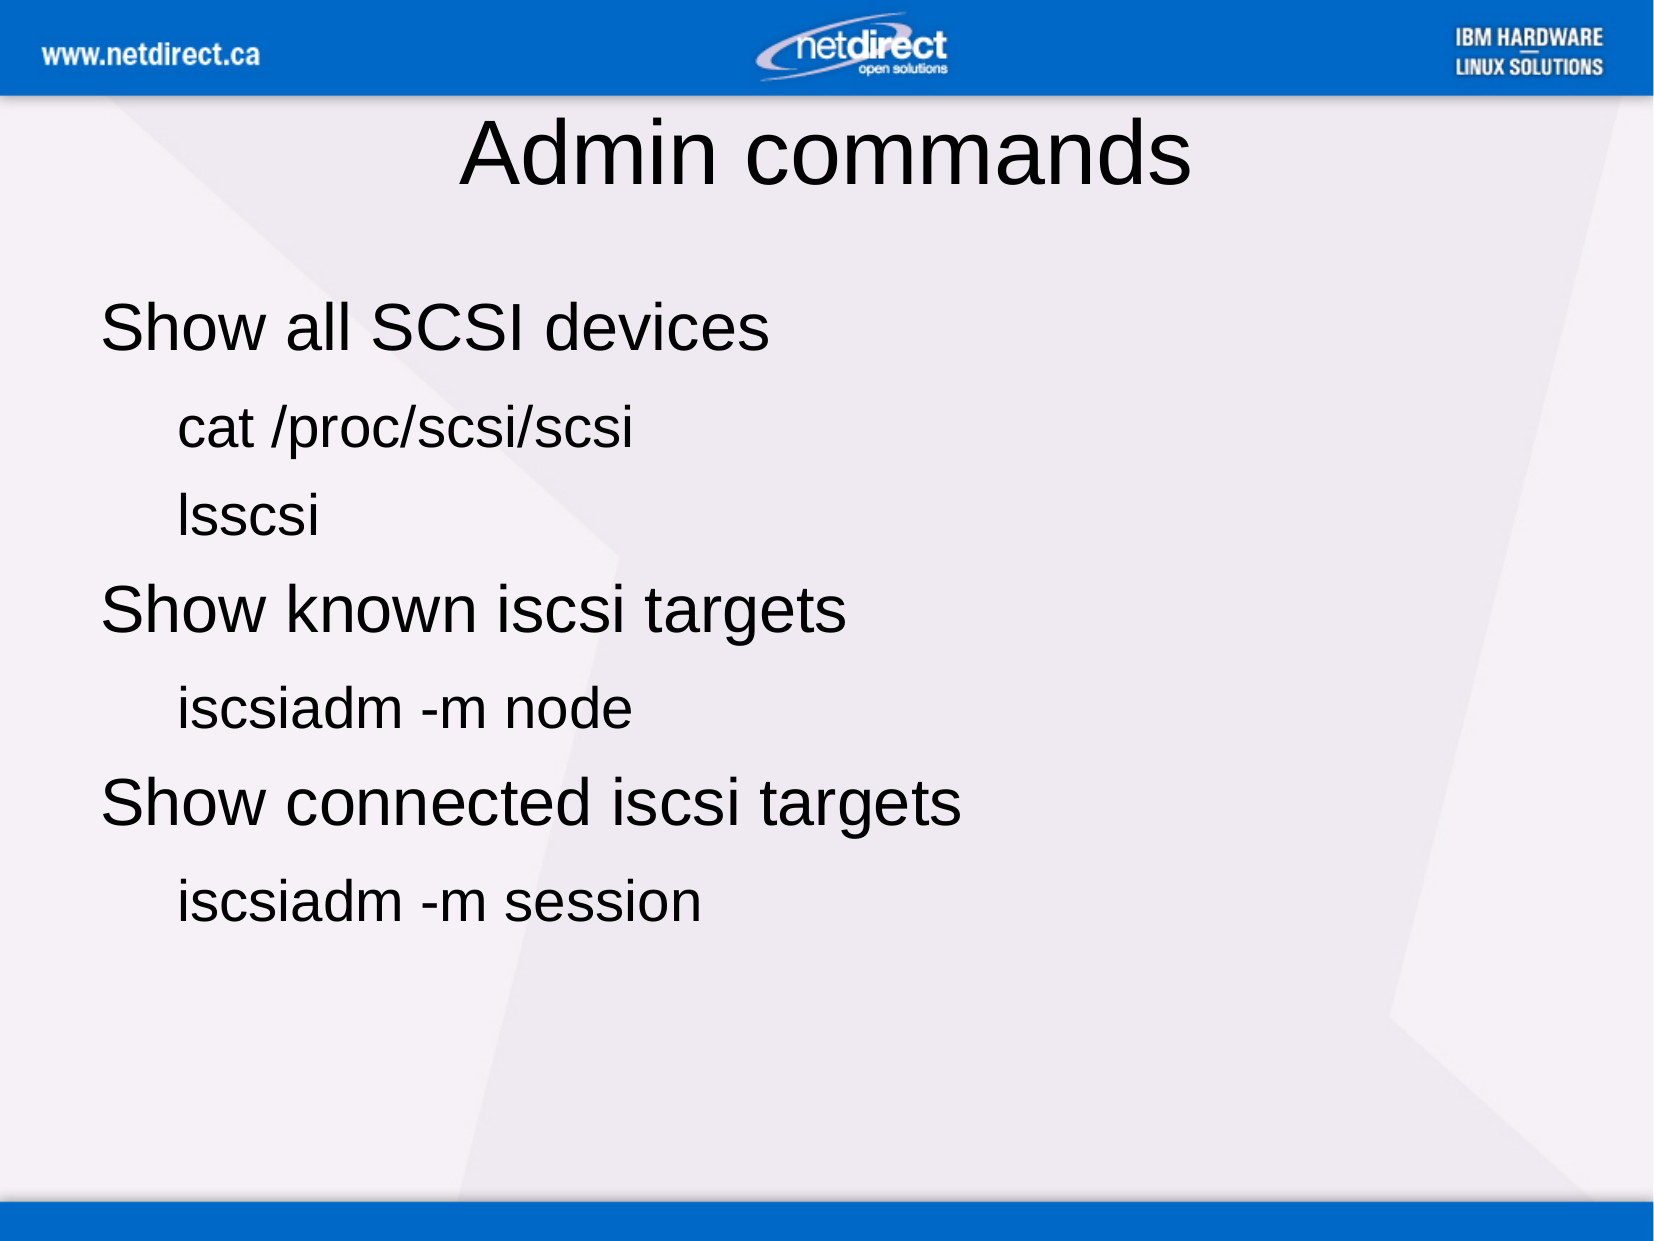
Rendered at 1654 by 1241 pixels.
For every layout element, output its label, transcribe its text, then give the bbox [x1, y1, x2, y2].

list Show all SCSI devices cat /proc/scsi/scsi lsscsi Show known iscsi targets iscsiadm -m node Show connected iscsi targets iscsiadm -m session [82, 290, 1571, 1094]
picture [0, 0, 1654, 1241]
title Admin commands [82, 56, 1571, 250]
